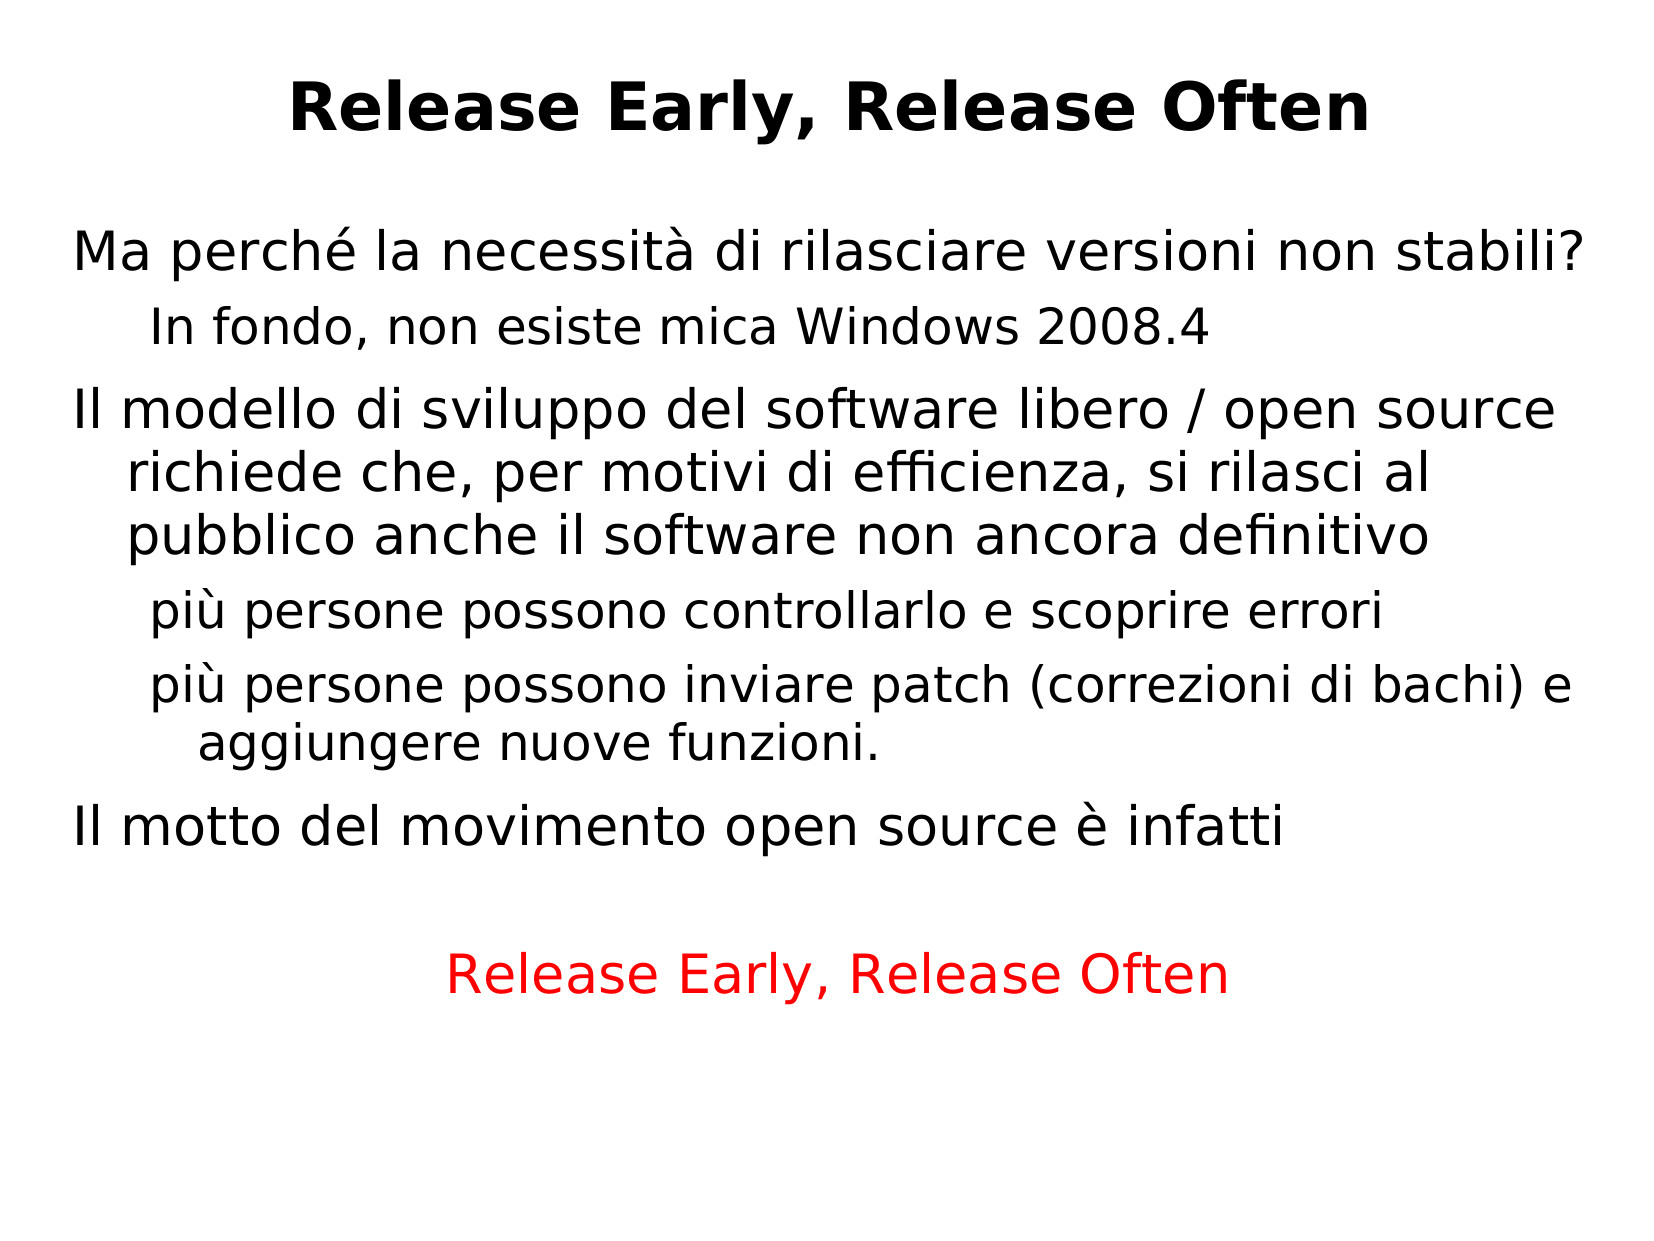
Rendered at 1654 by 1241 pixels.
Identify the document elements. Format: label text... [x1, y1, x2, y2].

title Release Early, Release Often [52, 42, 1608, 173]
list Ma perché la necessità di rilasciare versioni non stabili? In fondo, non esiste mica Windows 2008.4 Il modello di sviluppo del software libero / open source richiede che, per motivi di efficienza, si rilasci al pubblico anche il software non ancora definitivo più persone possono controllarlo e scoprire errori più persone possono inviare patch (correzioni di bachi) e aggiungere nuove funzioni. Il motto del movimento open source è infatti Release Early, Release Often [55, 219, 1605, 1179]
